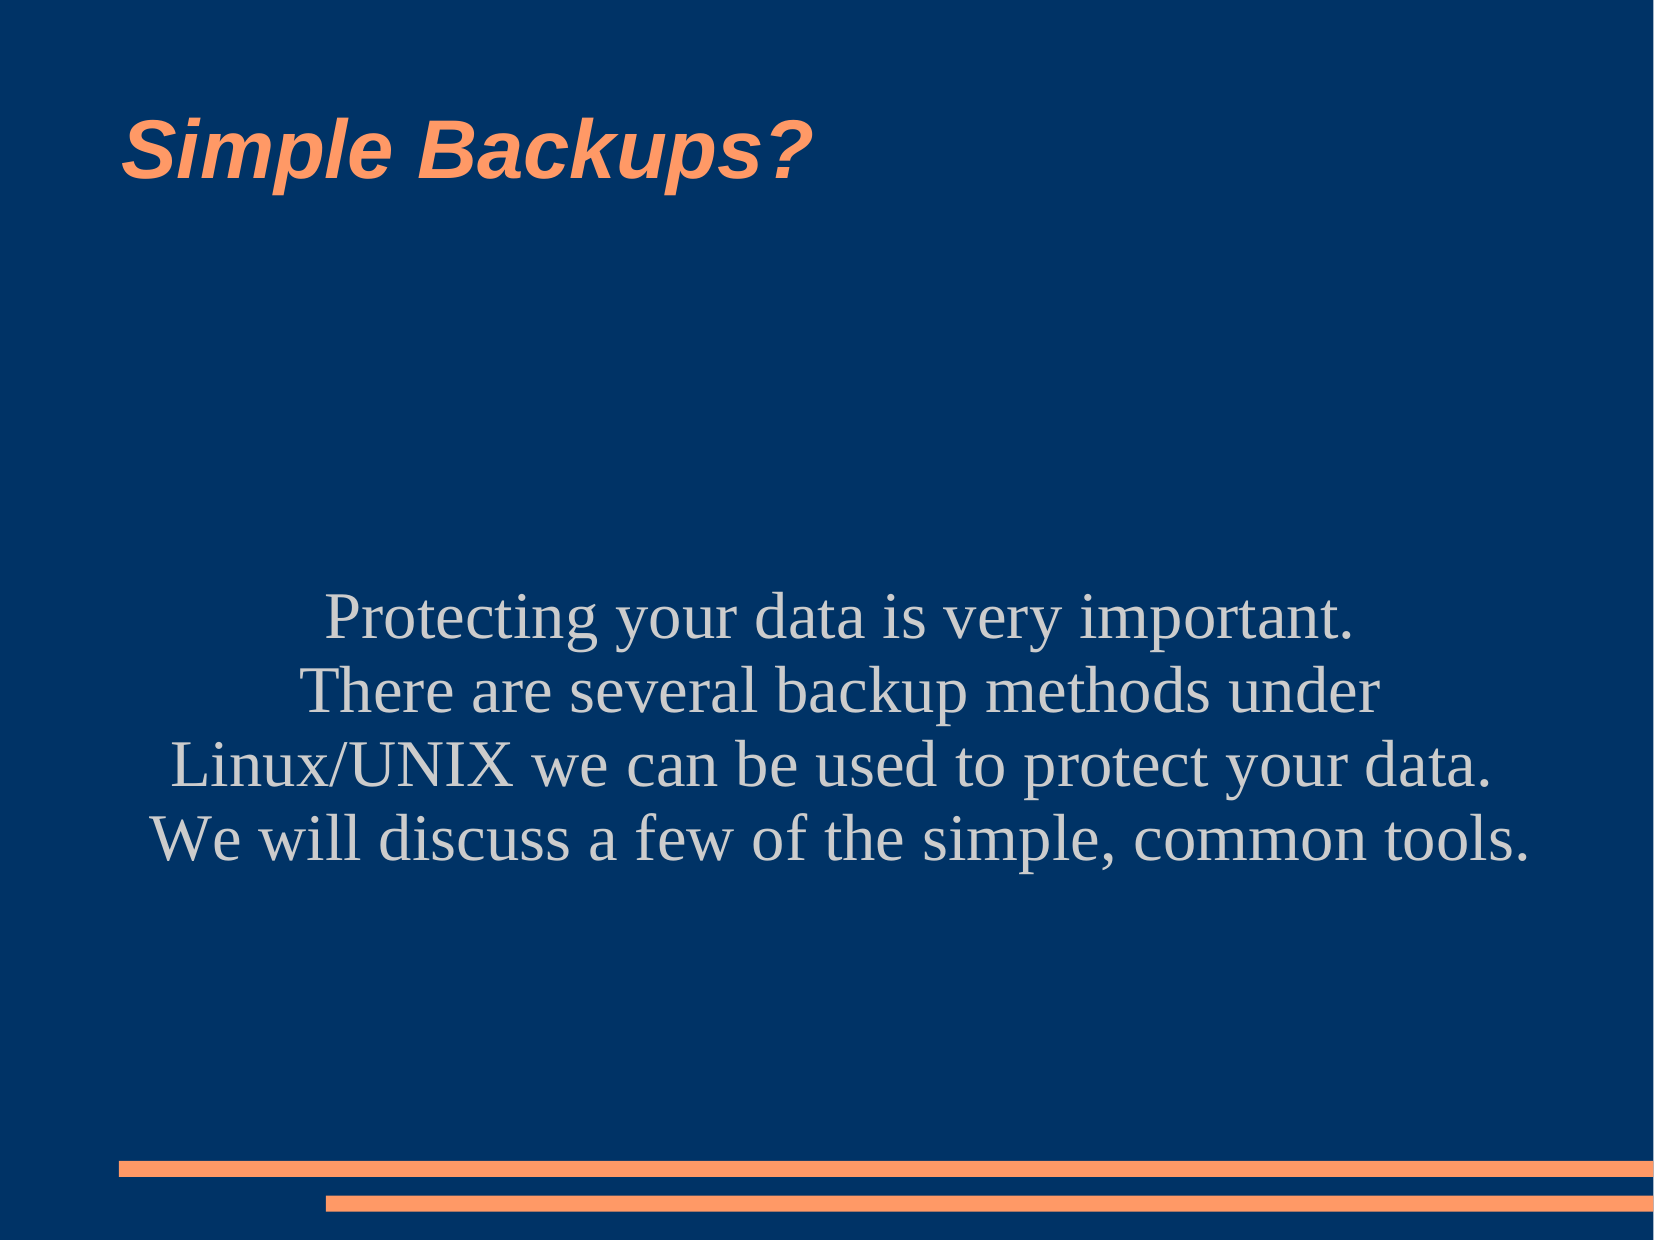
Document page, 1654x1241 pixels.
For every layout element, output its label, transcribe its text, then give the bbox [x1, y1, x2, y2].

subtitle Protecting your data is very important. There are several backup methods under Linux/UNIX we can be used to protect your data. We will discuss a few of the simple, common tools. [121, 322, 1561, 1133]
title Simple Backups? [121, 46, 1534, 254]
